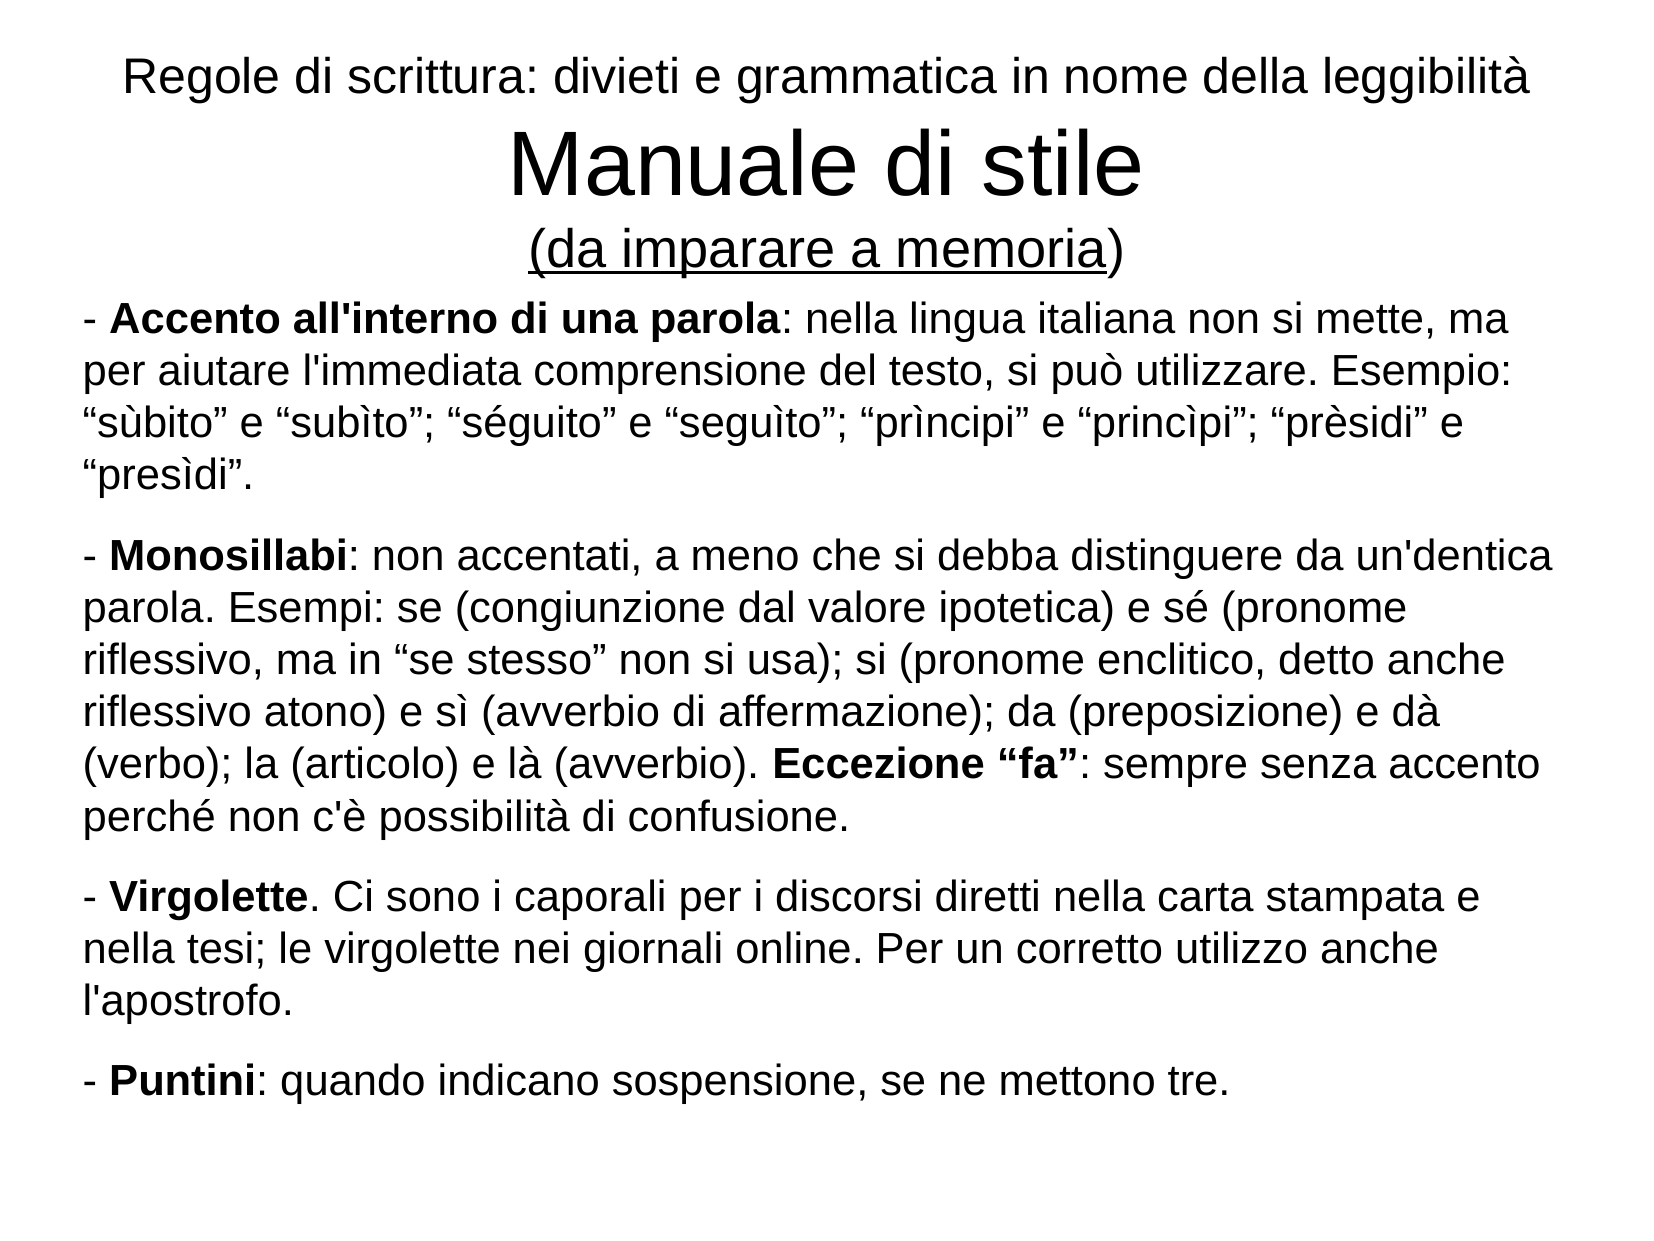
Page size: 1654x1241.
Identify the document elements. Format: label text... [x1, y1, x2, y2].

title Regole di scrittura: divieti e grammatica in nome della leggibilità Manuale di stile (da imparare a memoria) [82, 43, 1571, 263]
list - Accento all'interno di una parola: nella lingua italiana non si mette, ma per aiutare l'immediata comprensione del testo, si può utilizzare. Esempio: “sùbito” e “subìto”; “séguito” e “seguìto”; “prìncipi” e “princìpi”; “prèsidi” e “presìdi”. - Monosillabi: non accentati, a meno che si debba distinguere da un'dentica parola. Esempi: se (congiunzione dal valore ipotetica) e sé (pronome riflessivo, ma in “se stesso” non si usa); si (pronome enclitico, detto anche riflessivo atono) e sì (avverbio di affermazione); da (preposizione) e dà (verbo); la (articolo) e là (avverbio). Eccezione “fa”: sempre senza accento perché non c'è possibilità di confusione. - Virgolette. Ci sono i caporali per i discorsi diretti nella carta stampata e nella tesi; le virgolette nei giornali online. Per un corretto utilizzo anche l'apostrofo. - Puntini: quando indicano sospensione, se ne mettono tre. [82, 290, 1571, 1109]
